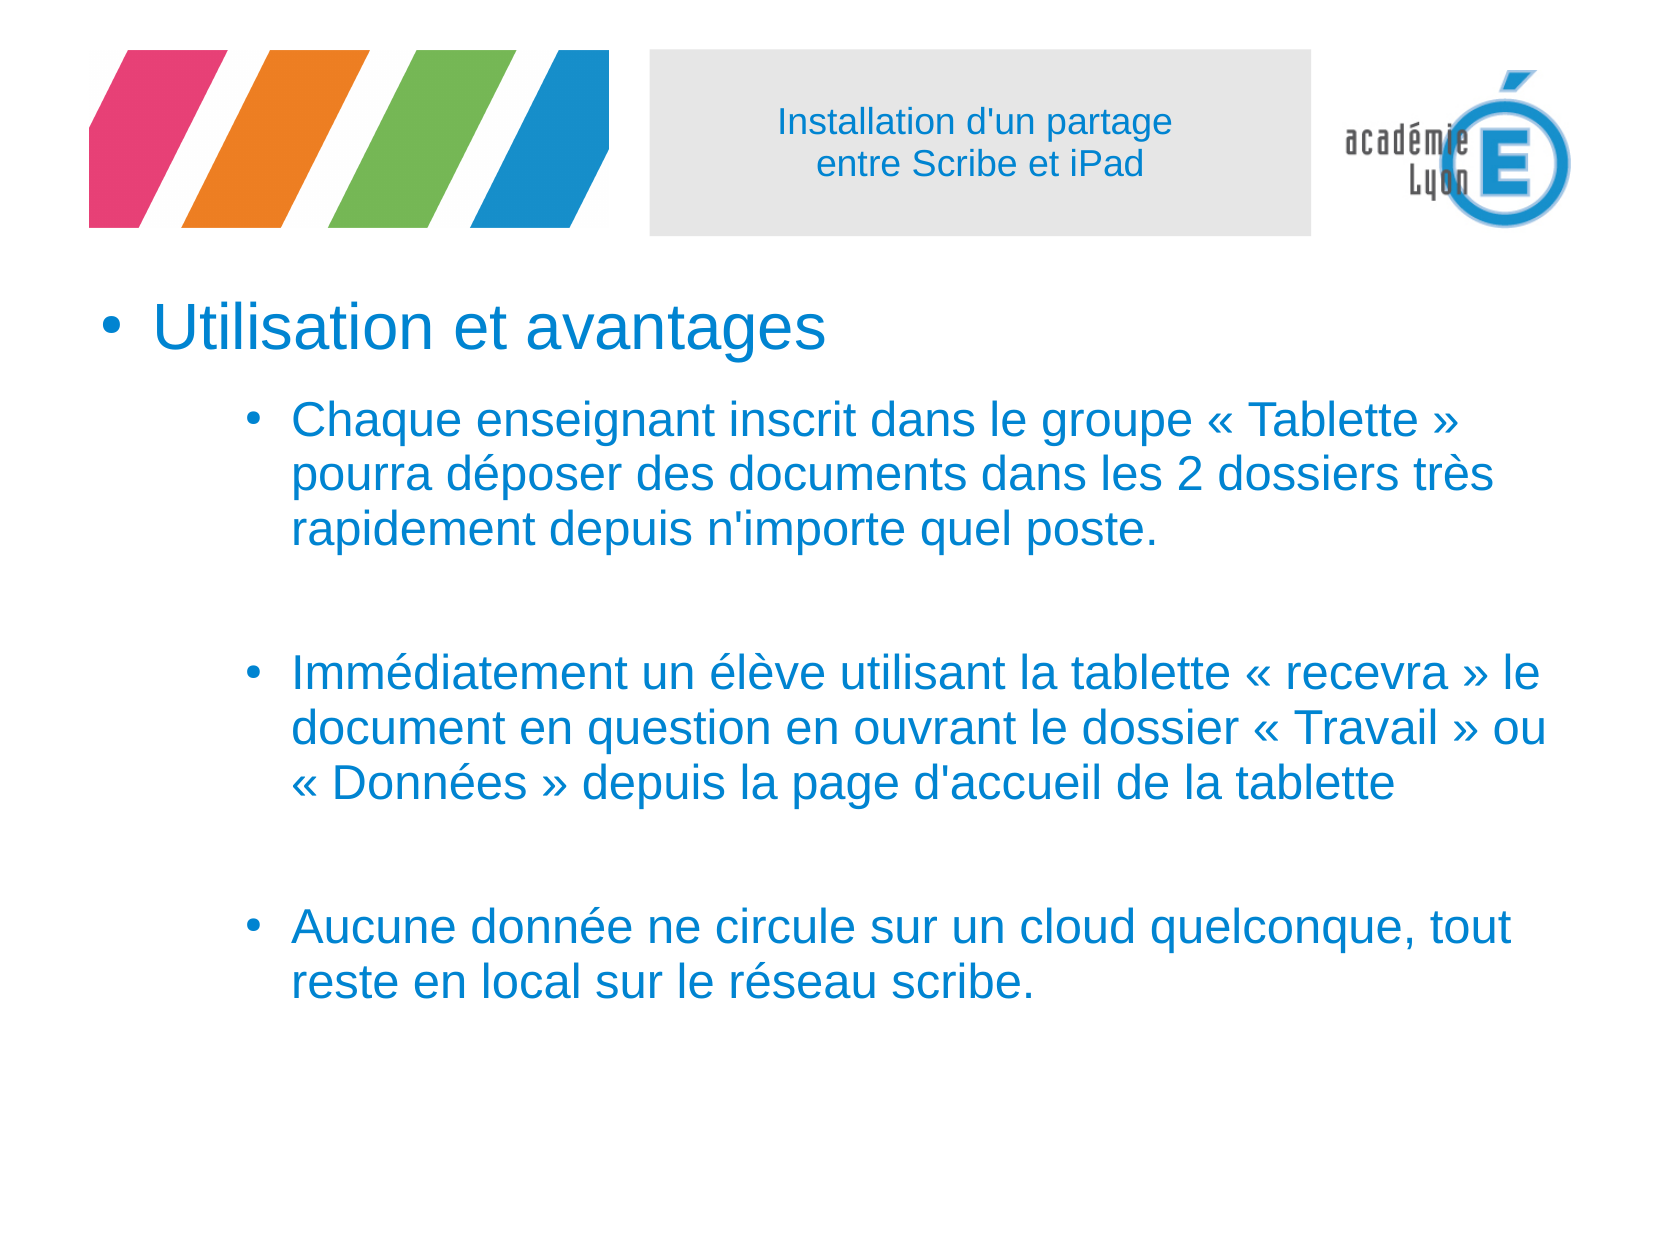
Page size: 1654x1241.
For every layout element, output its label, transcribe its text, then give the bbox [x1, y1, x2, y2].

picture [89, 50, 609, 228]
title Installation d'un partage entre Scribe et iPad [649, 49, 1312, 237]
picture [1338, 70, 1571, 233]
list Utilisation et avantages Chaque enseignant inscrit dans le groupe « Tablette » pourra déposer des documents dans les 2 dossiers très rapidement depuis n'importe quel poste. Immédiatement un élève utilisant la tablette « recevra » le document en question en ouvrant le dossier « Travail » ou « Données » depuis la page d'accueil de la tablette Aucune donnée ne circule sur un cloud quelconque, tout reste en local sur le réseau scribe. [82, 290, 1571, 1010]
